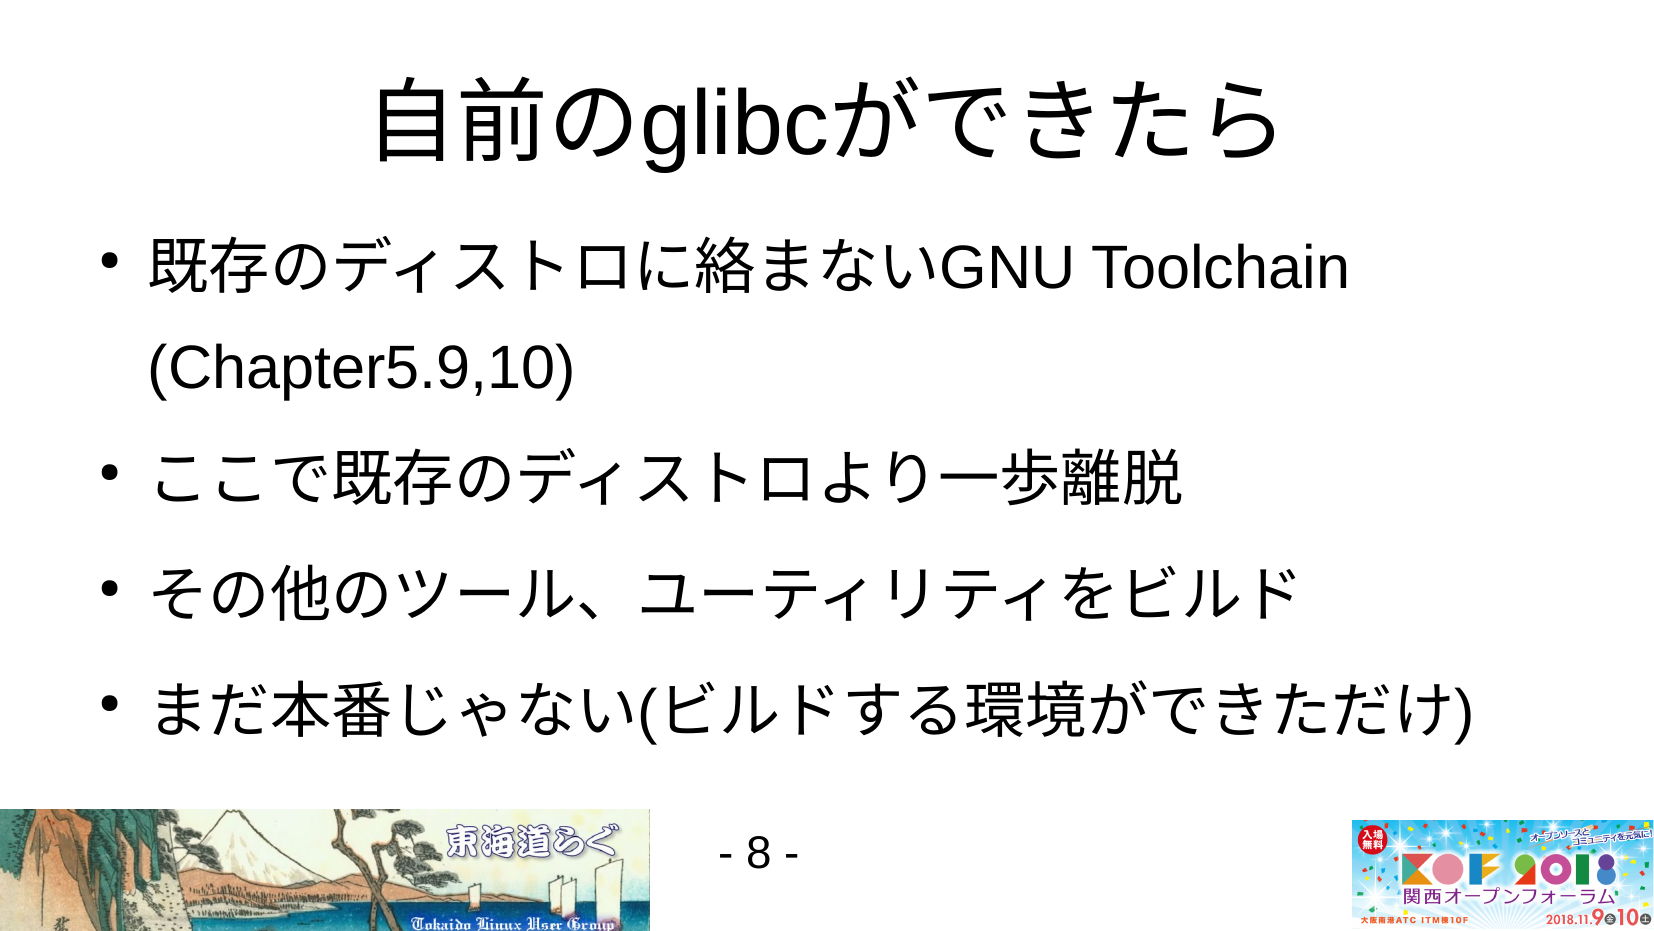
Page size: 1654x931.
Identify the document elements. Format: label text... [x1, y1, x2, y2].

list 既存のディストロに絡まないGNU Toolchain (Chapter5.9,10) ここで既存のディストロより一歩離脱 その他のツール、ユーティリティをビルド まだ本番じゃない(ビルドする環境ができただけ) [82, 217, 1571, 758]
text_box - <番号> - [733, 819, 968, 898]
title 自前のglibcができたら [82, 37, 1571, 193]
picture [1352, 820, 1654, 930]
picture [0, 809, 650, 931]
